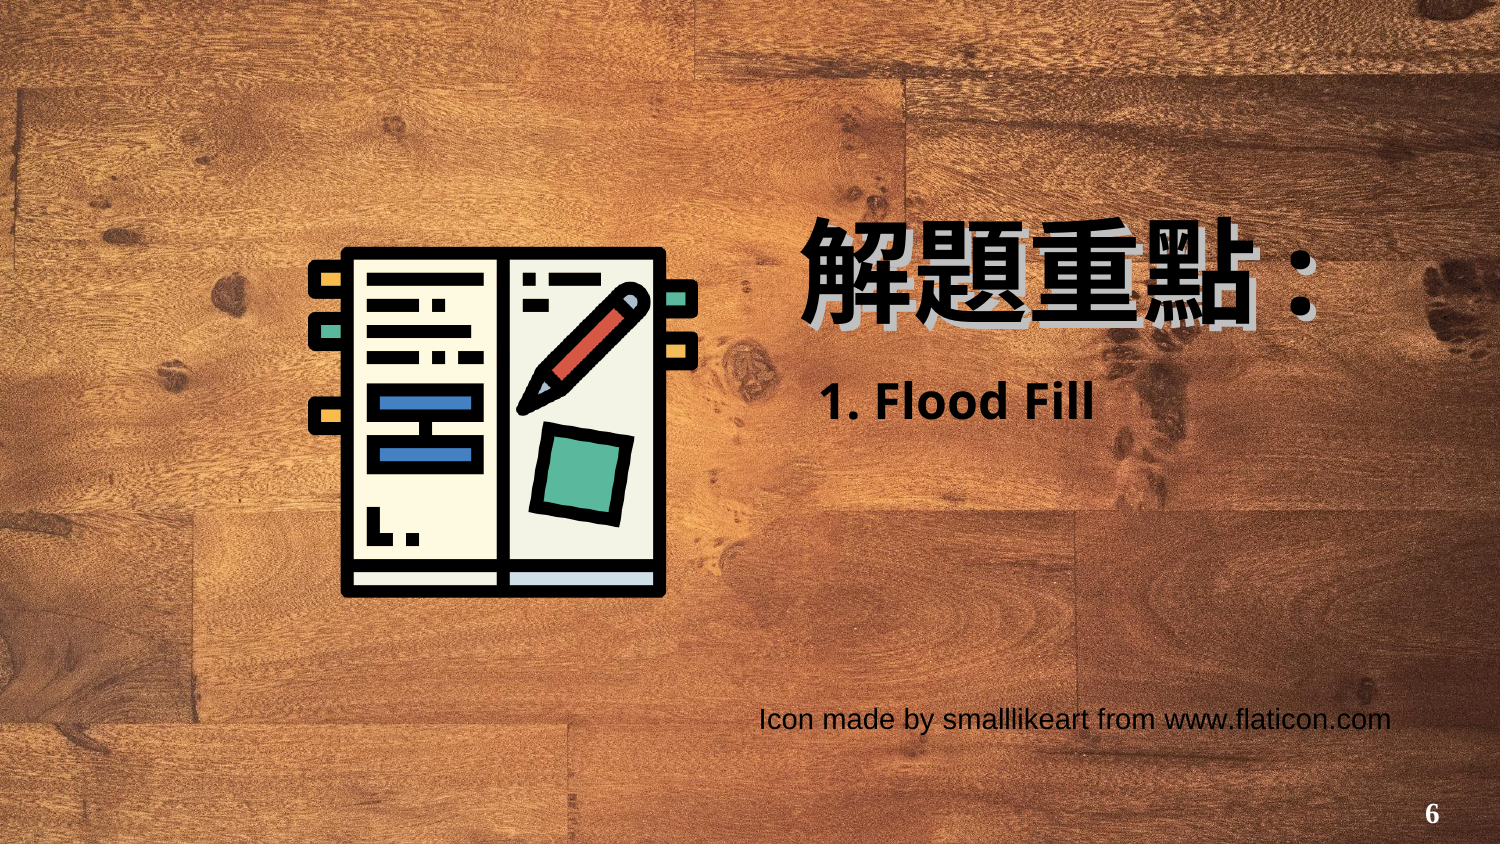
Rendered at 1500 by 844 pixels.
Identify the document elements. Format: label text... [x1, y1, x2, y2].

picture [308, 227, 698, 617]
text_box Icon made by smalllikeart from www.flaticon.com [744, 693, 1407, 743]
slide_number 6 [1410, 779, 1500, 844]
title 解題重點: [783, 161, 1315, 353]
subtitle 1. Flood Fill [802, 352, 1334, 656]
